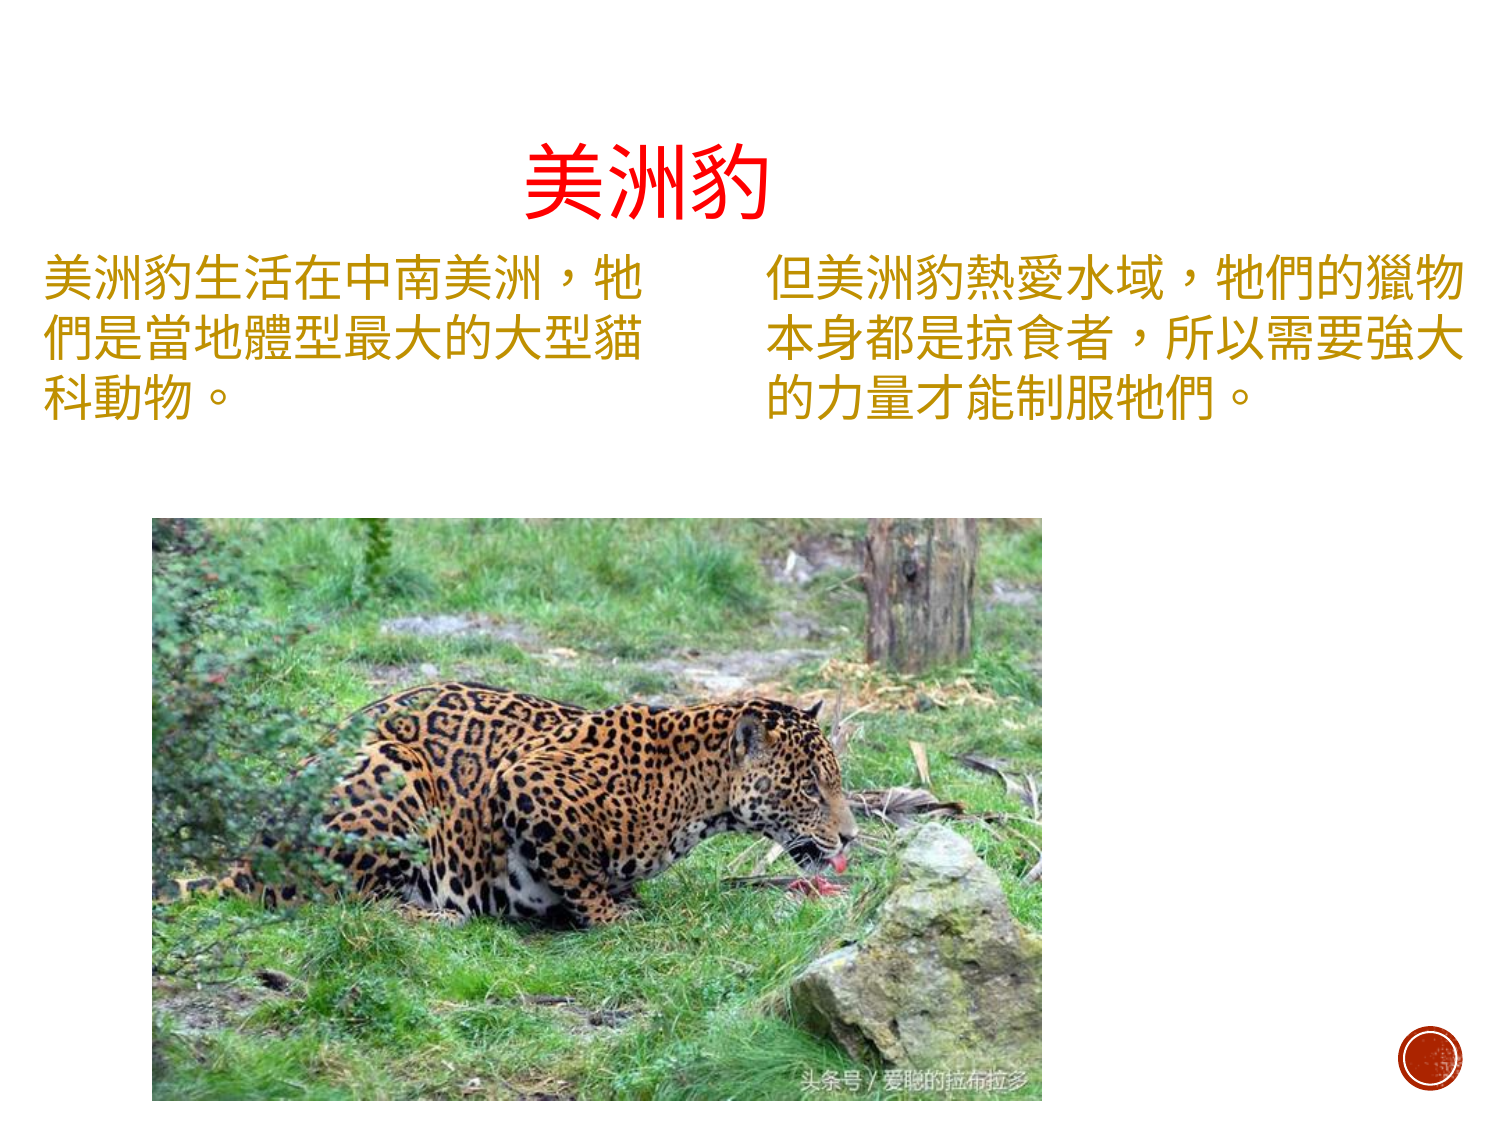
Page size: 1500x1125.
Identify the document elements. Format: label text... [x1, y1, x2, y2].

text_box 但美洲豹熱愛水域，牠們的獵物本身都是掠食者，所以需要強大的力量才能制服牠們。 [750, 239, 1500, 434]
picture [152, 518, 1042, 1101]
text_box 美洲豹生活在中南美洲，牠們是當地體型最大的大型貓科動物。 [29, 239, 679, 434]
text_box 美洲豹 [508, 123, 788, 238]
